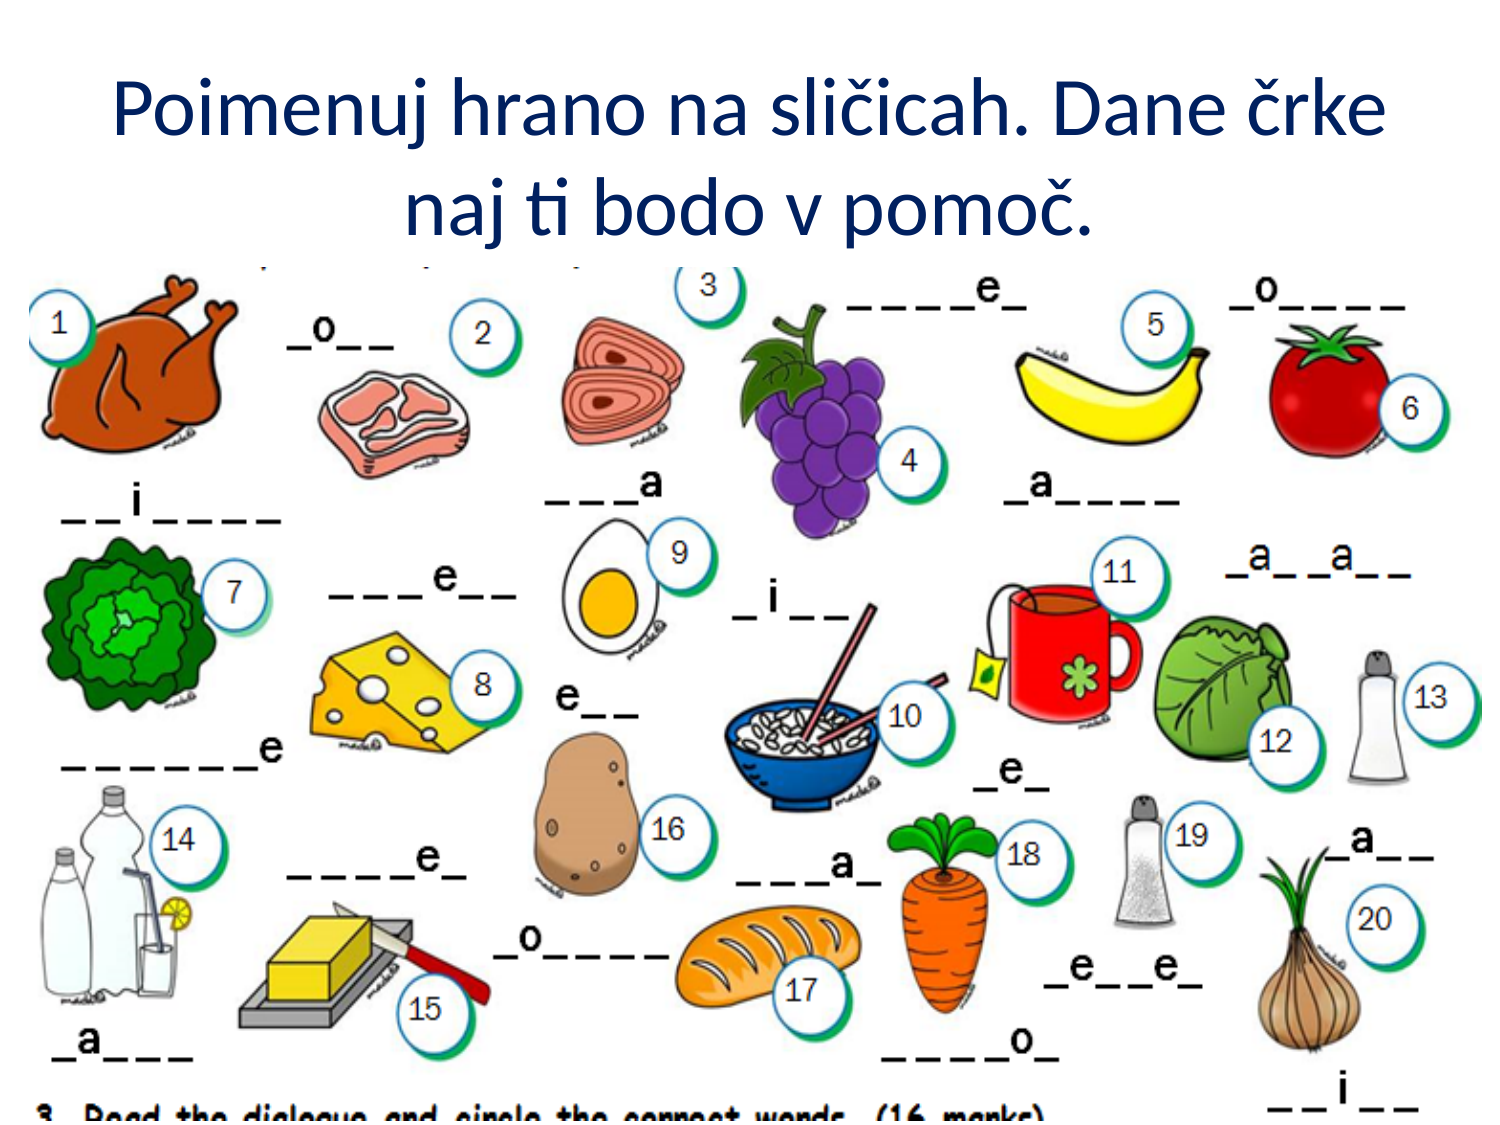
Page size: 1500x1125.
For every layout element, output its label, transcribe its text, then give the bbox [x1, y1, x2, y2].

picture [29, 267, 1482, 1121]
title Poimenuj hrano na sličicah. Dane črke naj ti bodo v pomoč. [75, 45, 1426, 233]
